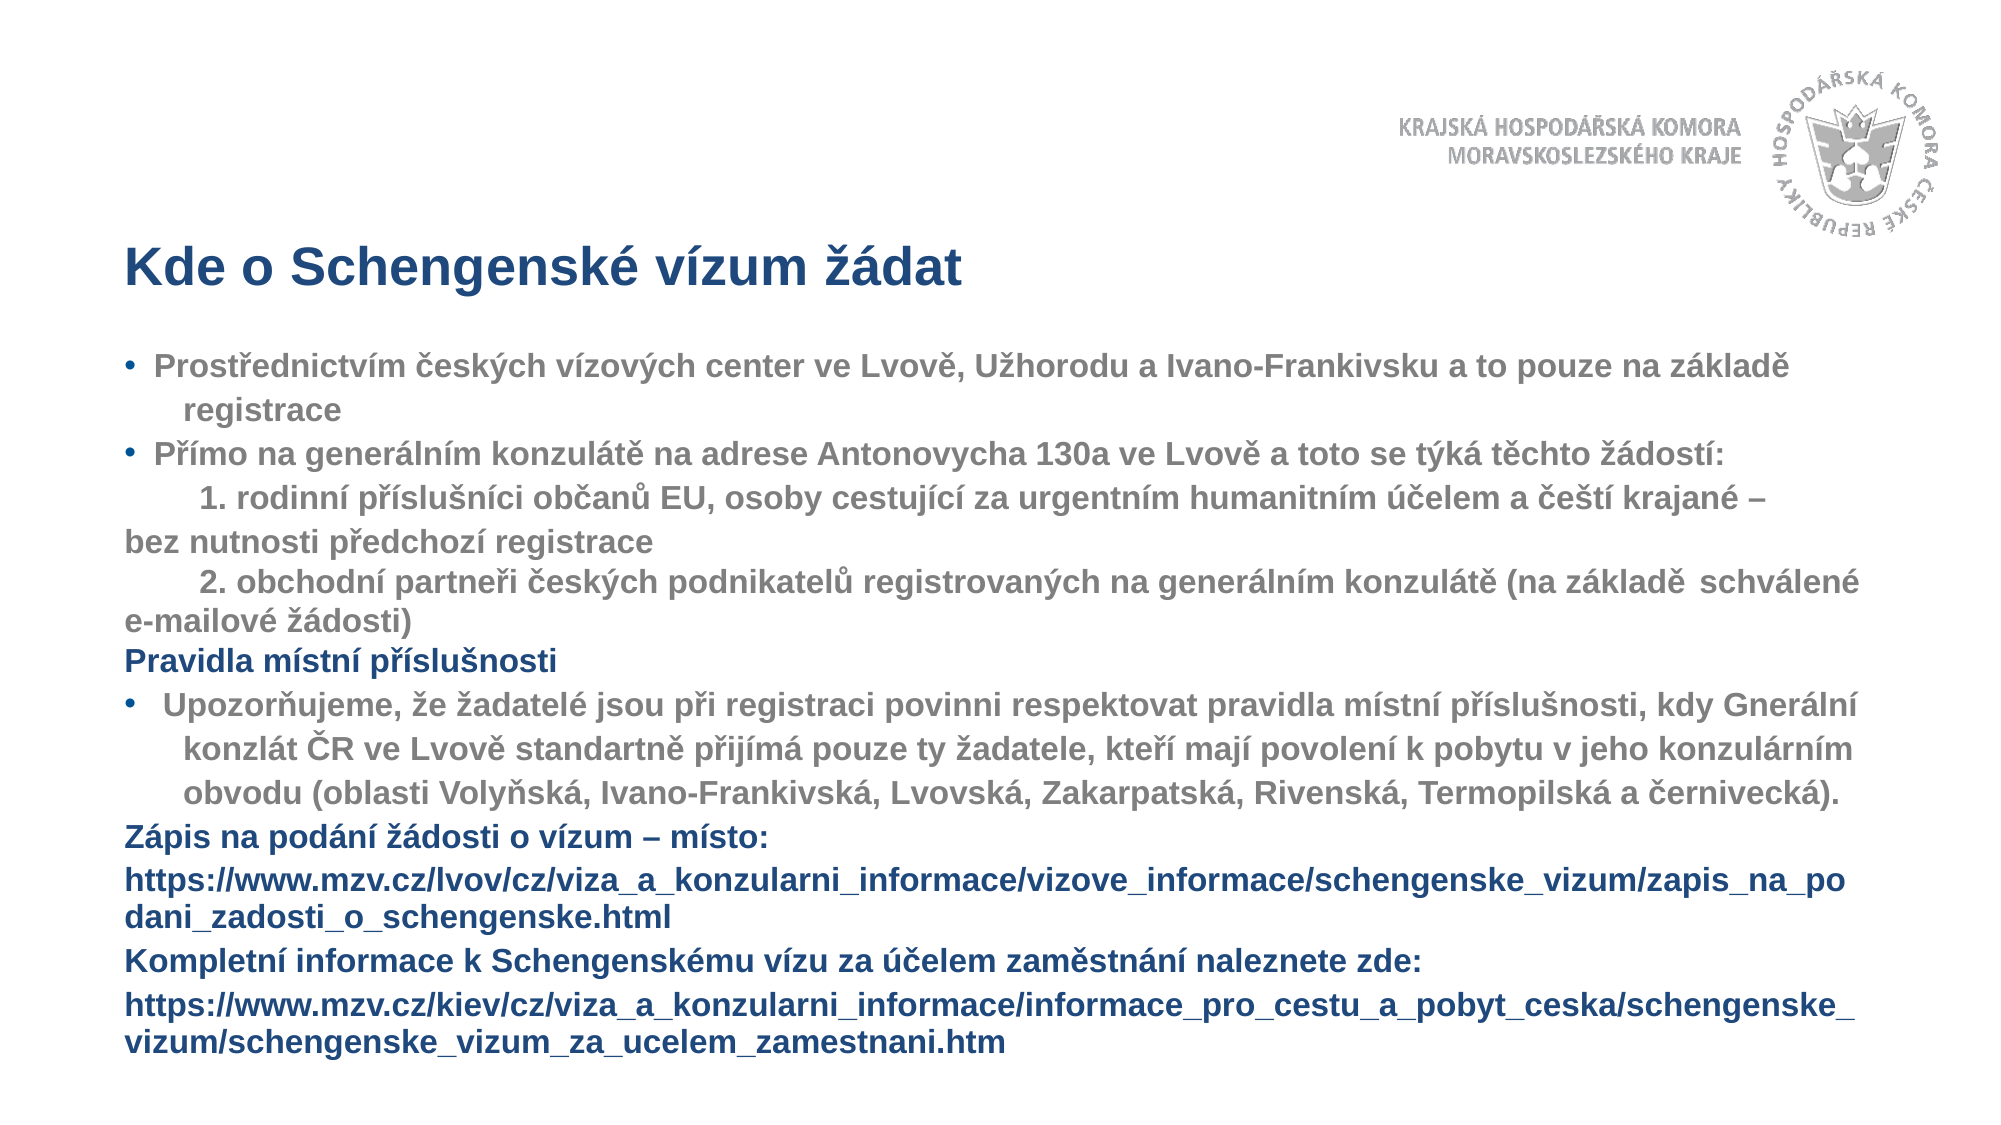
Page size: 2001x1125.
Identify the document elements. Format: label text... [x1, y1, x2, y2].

title Kde o Schengenské vízum žádat [124, 117, 1401, 298]
list Prostřednictvím českých vízových center ve Lvově, Užhorodu a Ivano-Frankivsku a to pouze na základě registrace Přímo na generálním konzulátě na adrese Antonovycha 130a ve Lvově a toto se týká těchto žádostí: 1. rodinní příslušníci občanů EU, osoby cestující za urgentním humanitním účelem a čeští krajané – bez nutnosti předchozí registrace 2. obchodní partneři českých podnikatelů registrovaných na generálním konzulátě (na základě schválené e-mailové žádosti) Pravidla místní příslušnosti Upozorňujeme, že žadatelé jsou při registraci povinni respektovat pravidla místní příslušnosti, kdy Gnerální konzlát ČR ve Lvově standartně přijímá pouze ty žadatele, kteří mají povolení k pobytu v jeho konzulárním obvodu (oblasti Volyňská, Ivano-Frankivská, Lvovská, Zakarpatská, Rivenská, Termopilská a černivecká). Zápis na podání žádosti o vízum – místo: https://www.mzv.cz/lvov/cz/viza_a_konzularni_informace/vizove_informace/schengenske_vizum/zapis_na_podani_zadosti_o_schengenske.html Kompletní informace k Schengenskému vízu za účelem zaměstnání naleznete zde: https://www.mzv.cz/kiev/cz/viza_a_konzularni_informace/informace_pro_cestu_a_pobyt_ceska/schengenske_vizum/schengenske_vizum_za_ucelem_zamestnani.htm [124, 340, 1863, 1017]
